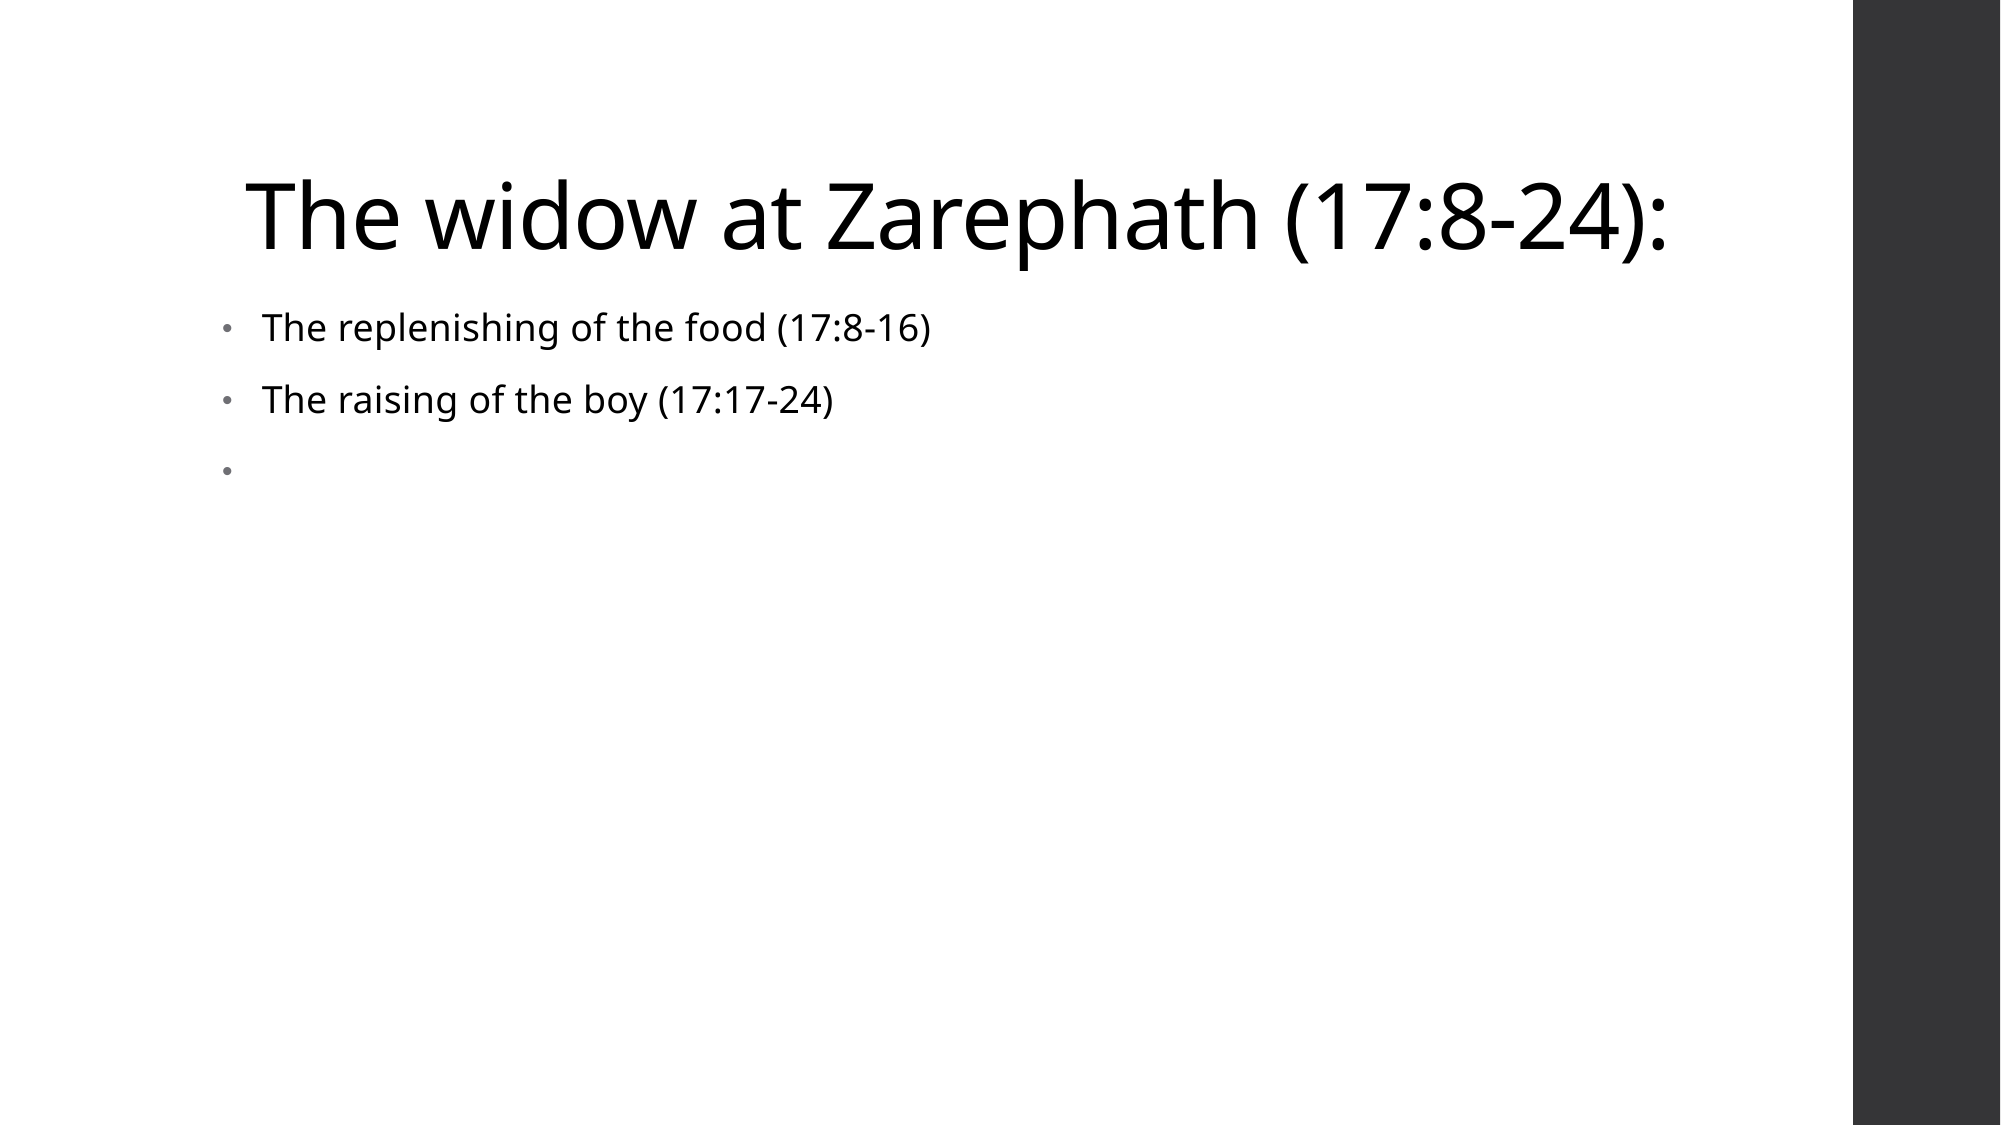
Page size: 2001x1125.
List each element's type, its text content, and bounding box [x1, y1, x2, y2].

title The widow at Zarephath (17:8-24): [206, 60, 1797, 278]
list The replenishing of the food (17:8-16) The raising of the boy (17:17-24) [206, 299, 1617, 1014]
